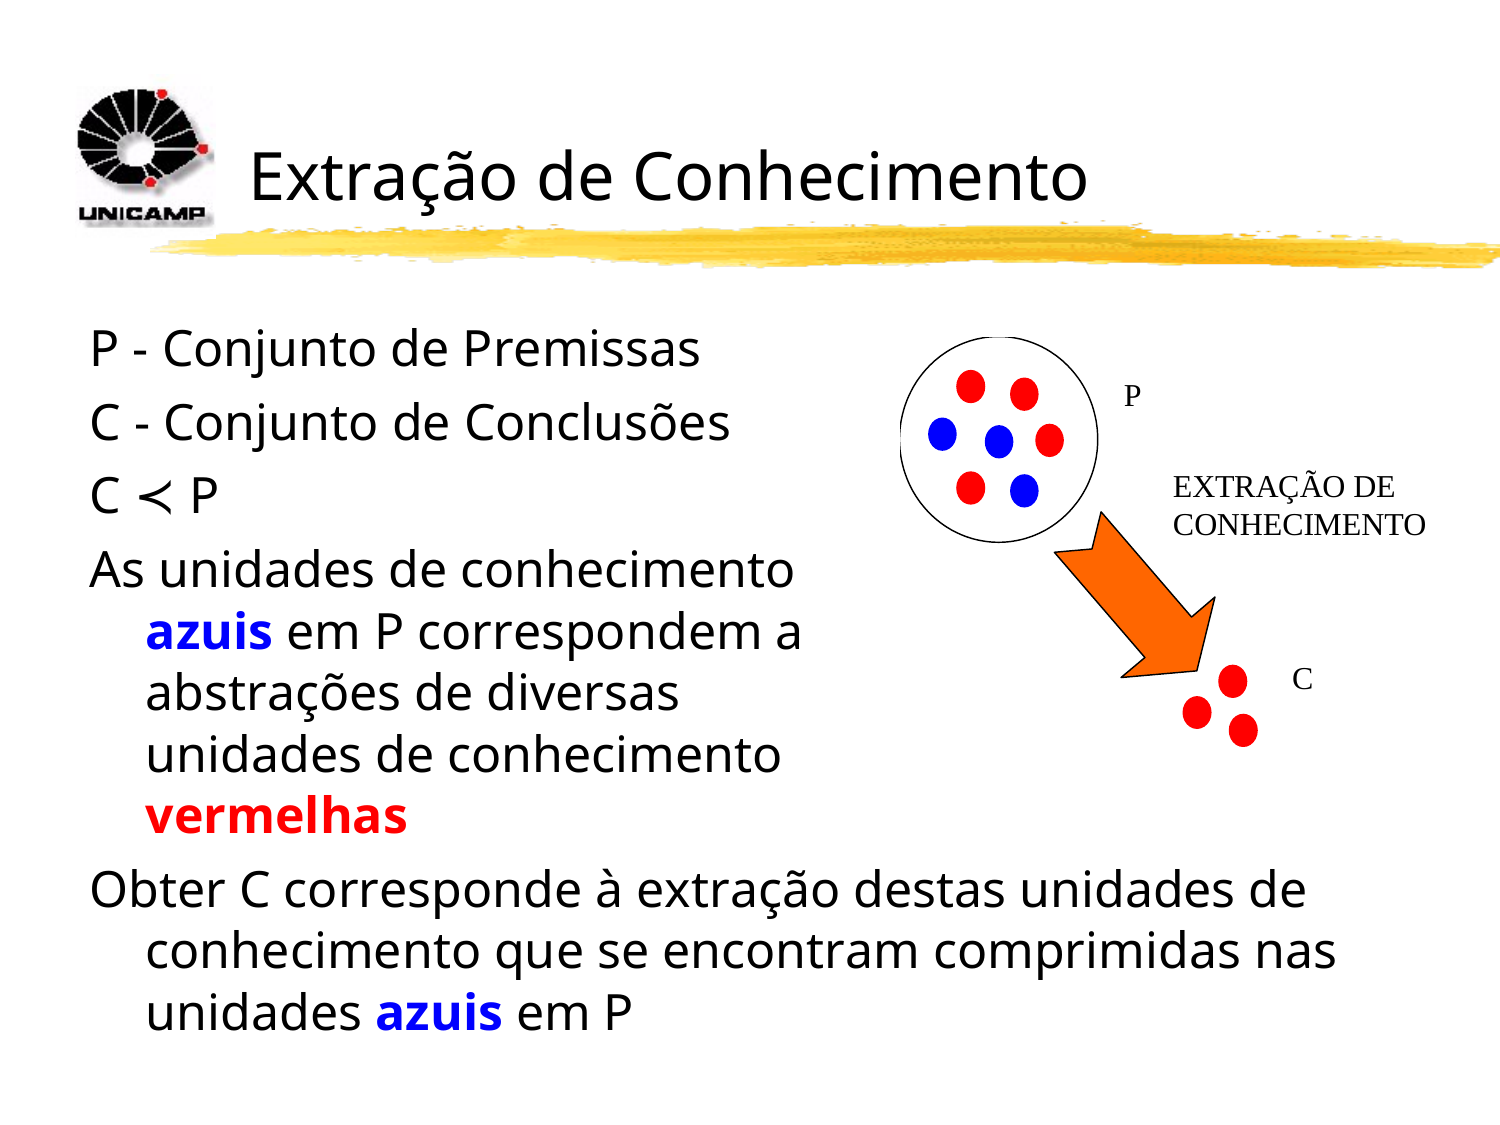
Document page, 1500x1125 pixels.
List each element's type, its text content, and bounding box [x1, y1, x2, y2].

chart [900, 337, 1451, 747]
title Extração de Conhecimento [233, 37, 1434, 225]
list P - Conjunto de Premissas C - Conjunto de Conclusões C ≺ P As unidades de conhecimento azuis em P correspondem a abstrações de diversas unidades de conhecimento vermelhas Obter C corresponde à extração destas unidades de conhecimento que se encontram comprimidas nas unidades azuis em P [74, 309, 1417, 994]
picture [75, 74, 1500, 279]
